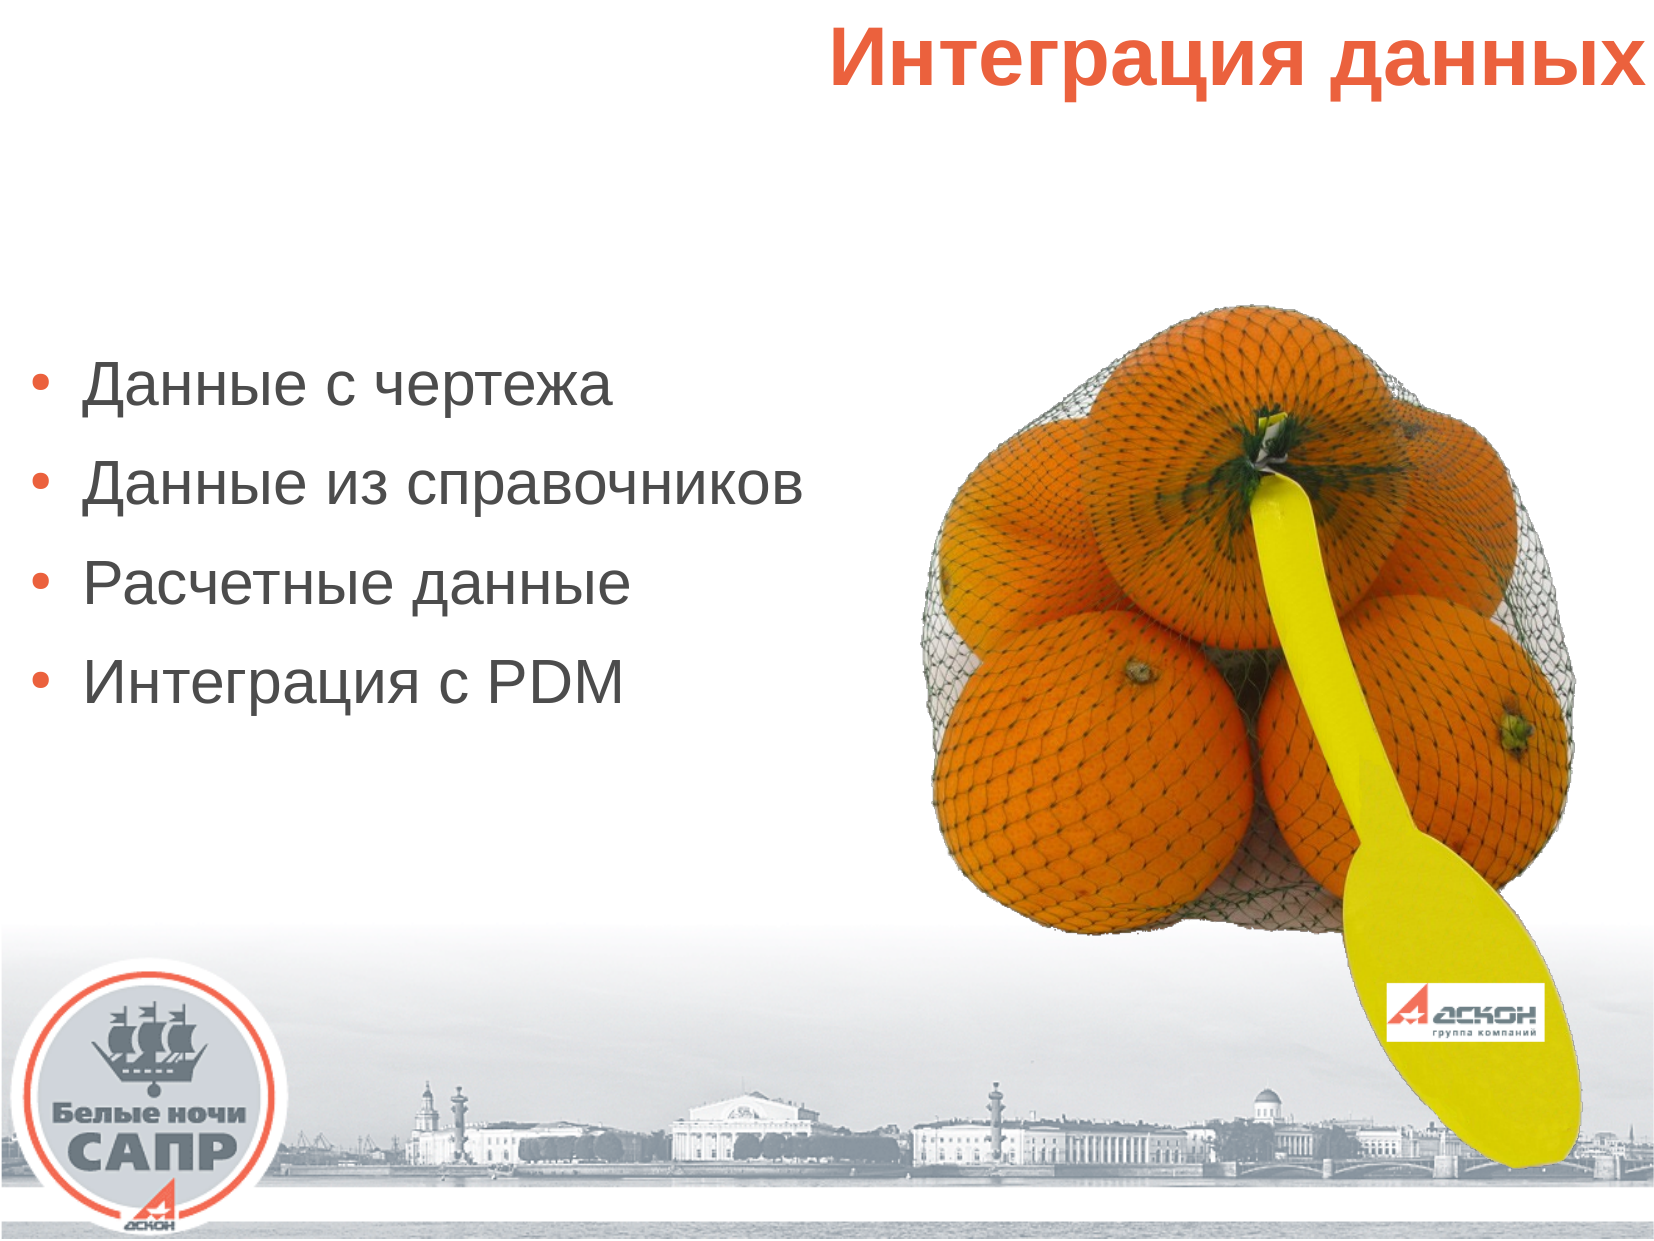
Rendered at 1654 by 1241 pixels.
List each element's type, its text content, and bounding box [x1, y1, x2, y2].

title Интеграция данных [159, 8, 1648, 107]
picture [1, 0, 1654, 1239]
list Данные с чертежа Данные из справочников Расчетные данные Интеграция с PDM [11, 349, 810, 768]
